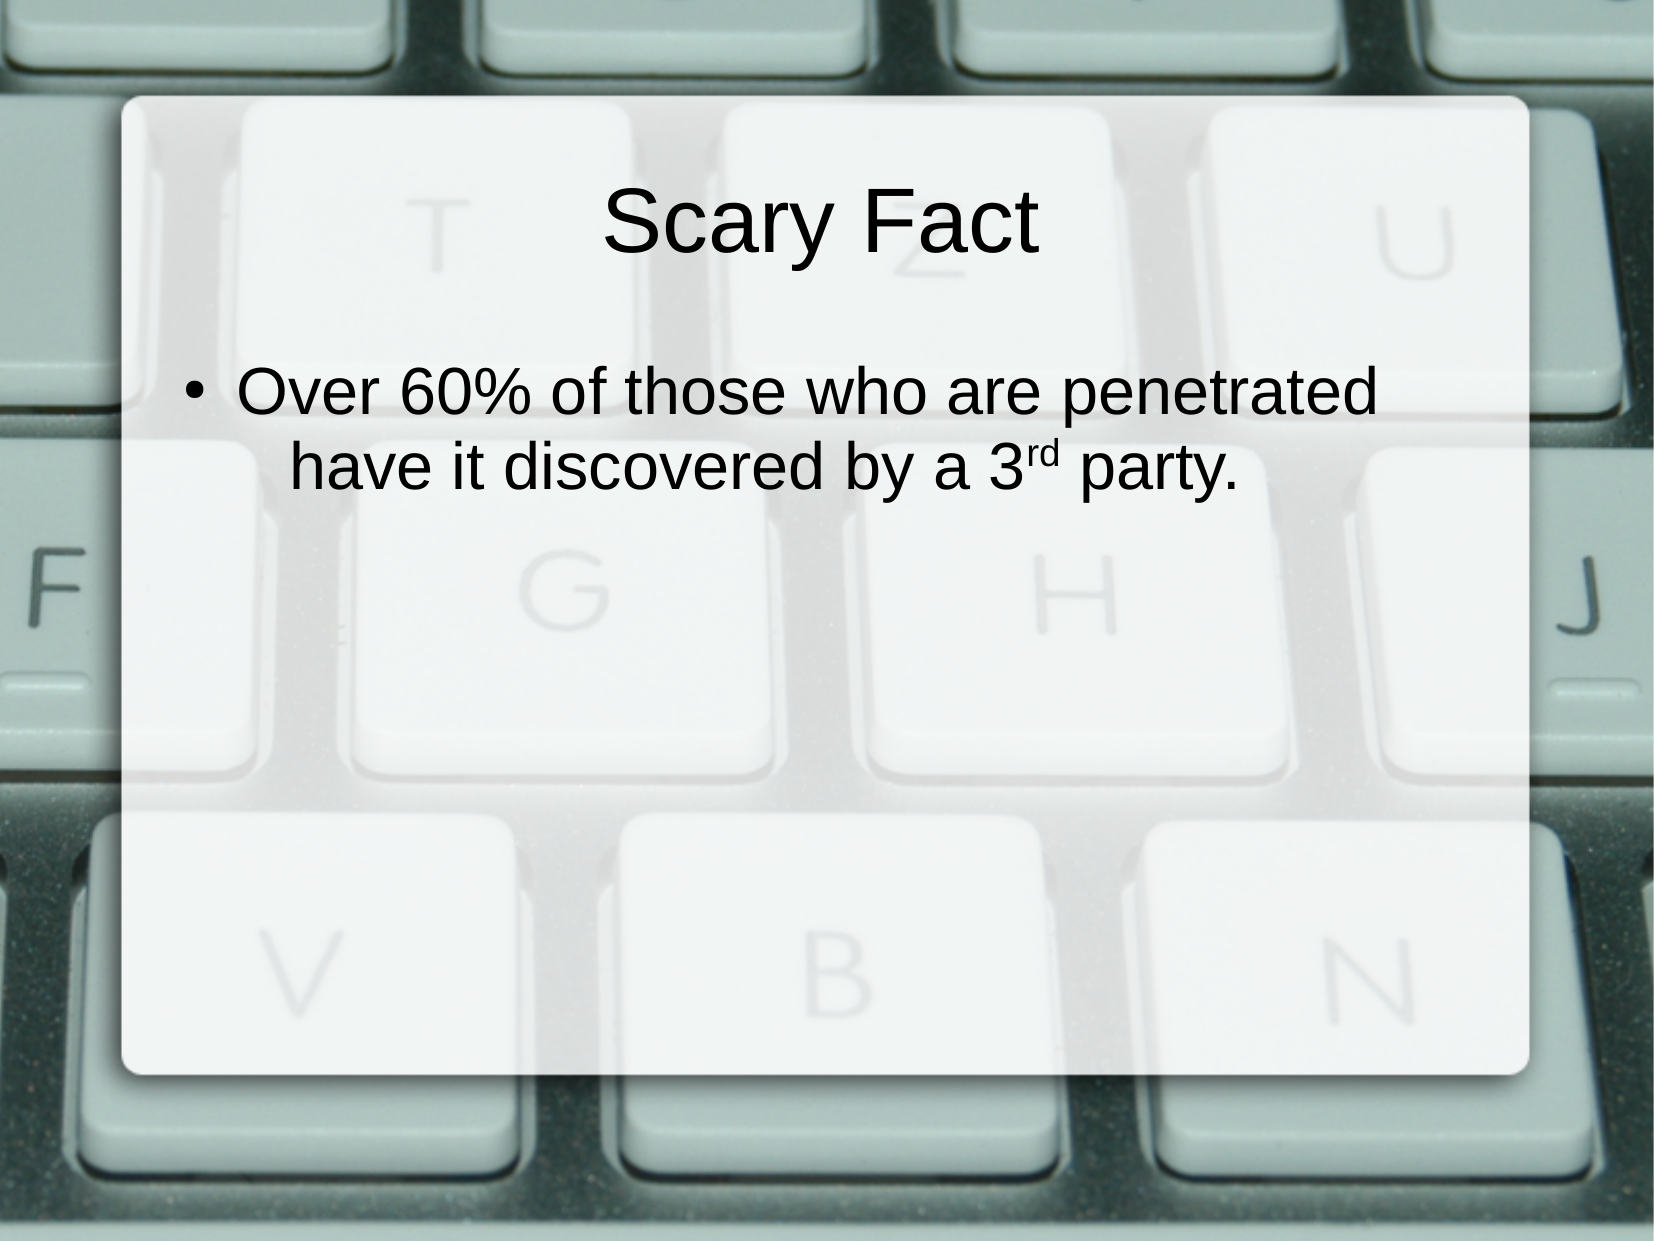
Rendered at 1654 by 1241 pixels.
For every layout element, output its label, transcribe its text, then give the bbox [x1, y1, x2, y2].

picture [0, 0, 1654, 1241]
list Over 60% of those who are penetrated have it discovered by a 3rd party. [147, 354, 1506, 1049]
title Scary Fact [135, 125, 1506, 318]
